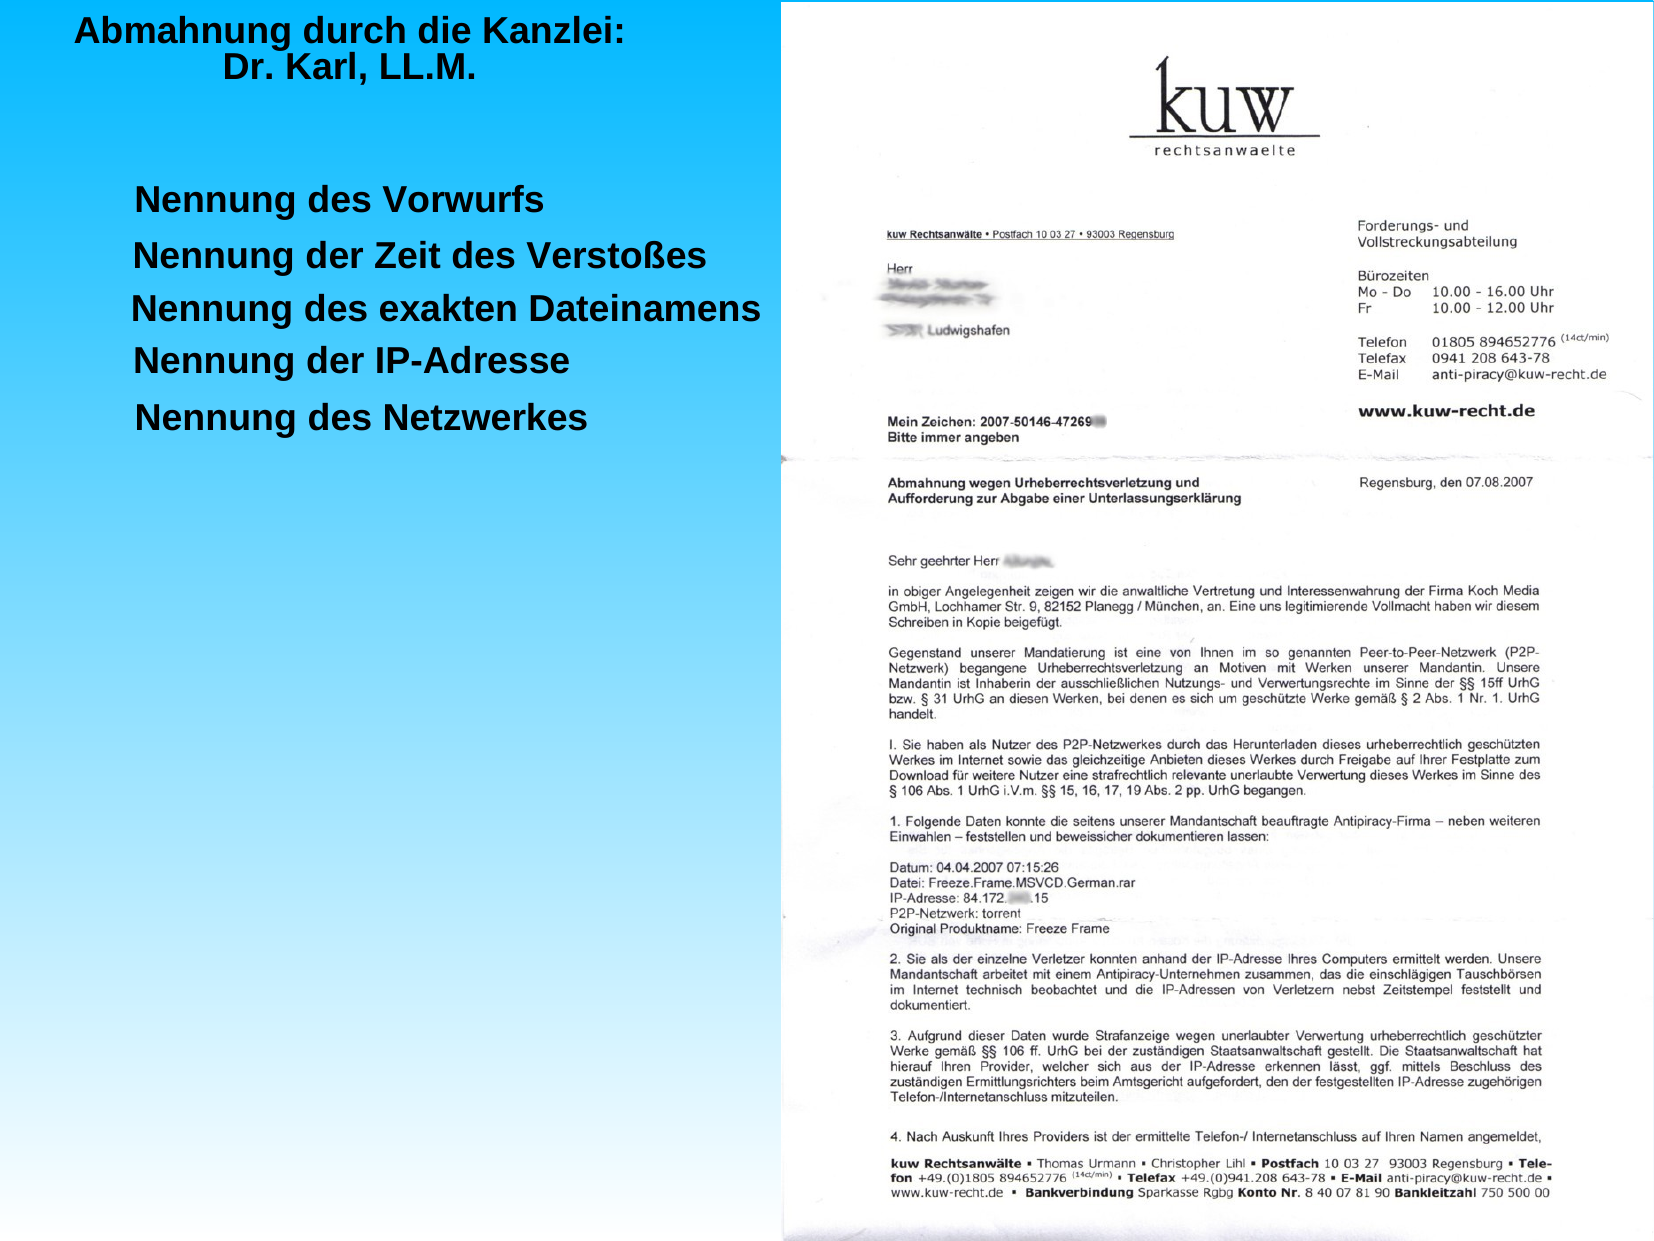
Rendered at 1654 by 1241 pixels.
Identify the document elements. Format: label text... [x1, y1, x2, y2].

picture [781, 3, 1654, 1241]
text_box Abmahnung durch die Kanzlei: Dr. Karl, LL.M. [58, 6, 641, 109]
text_box Nennung des exakten Dateinamens [116, 285, 790, 344]
text_box Nennung der Zeit des Verstoßes [117, 231, 734, 285]
text_box Nennung der IP-Adresse [118, 337, 598, 396]
text_box Nennung des Vorwurfs [119, 175, 572, 231]
text_box Nennung des Netzwerkes [119, 393, 618, 452]
